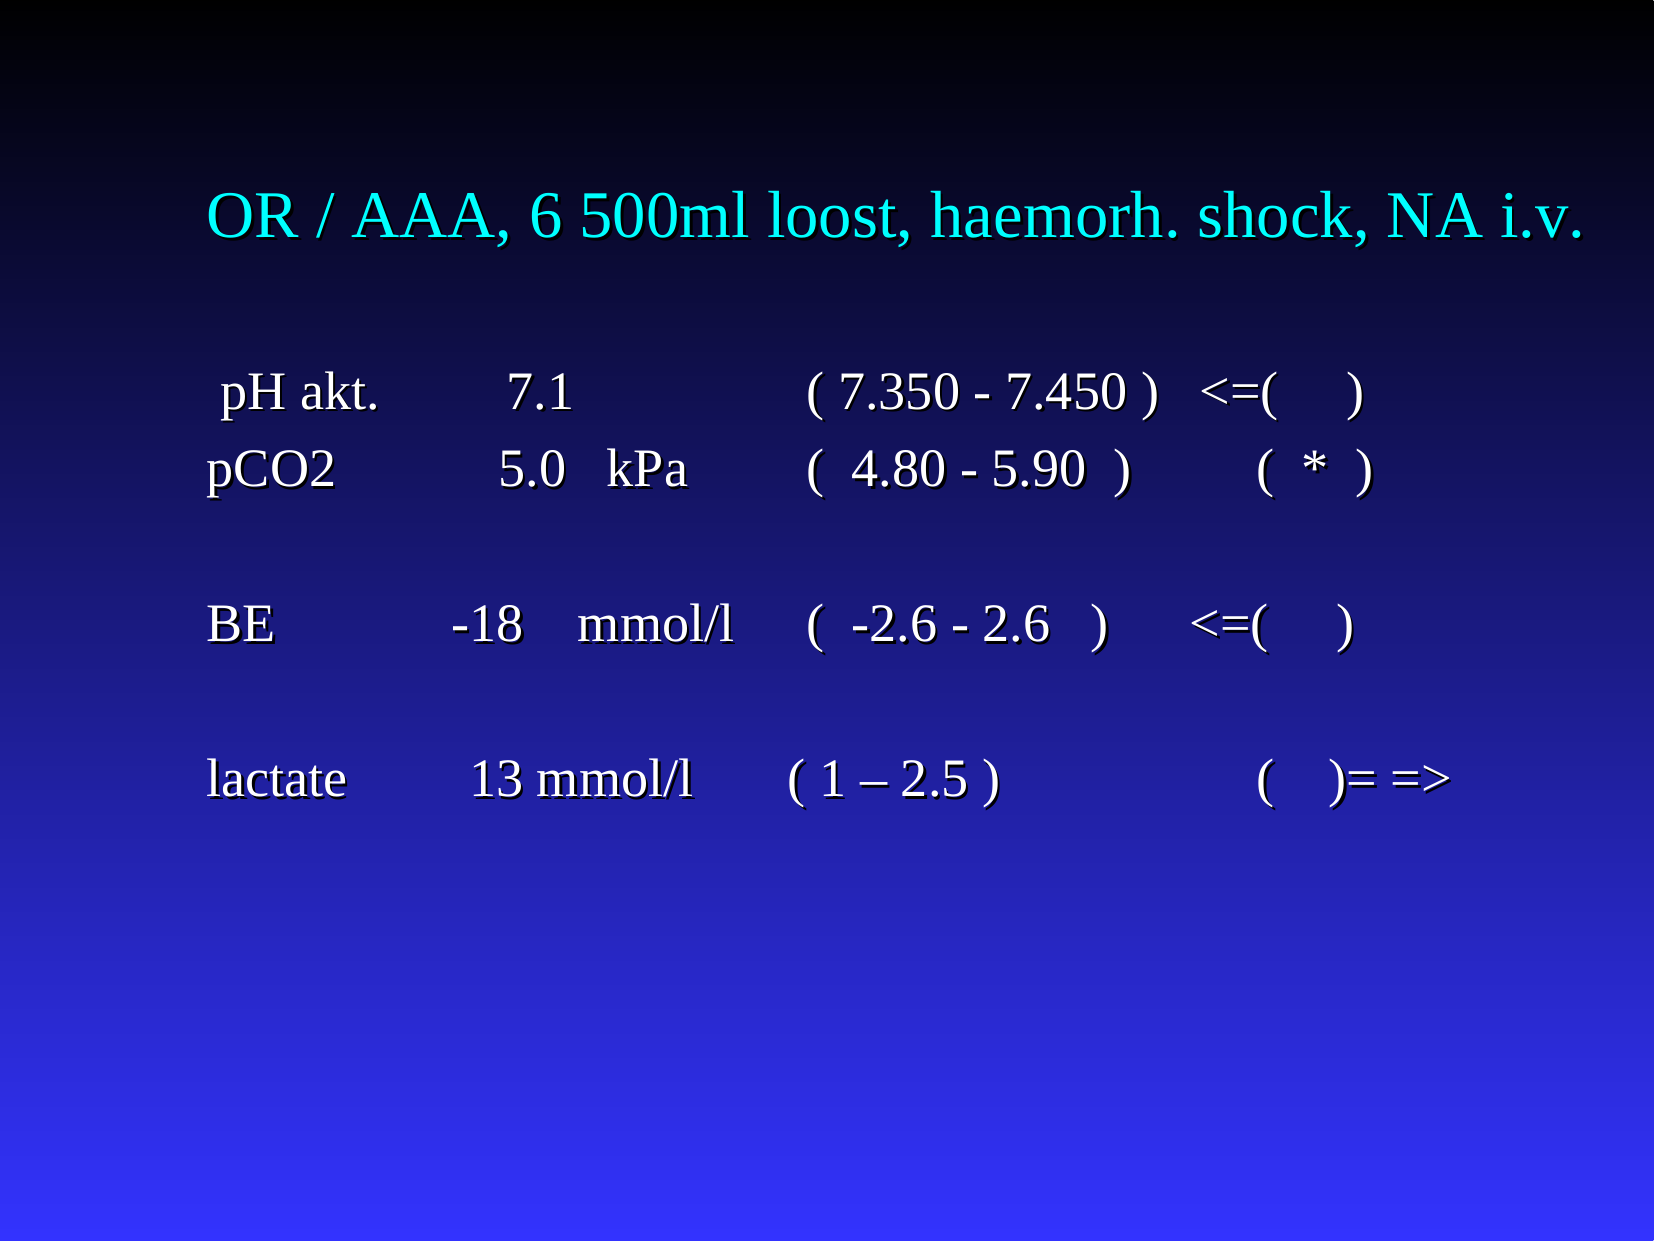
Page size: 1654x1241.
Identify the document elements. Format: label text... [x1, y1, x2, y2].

title OR / AAA, 6 500ml loost, haemorh. shock, NA i.v. [206, 110, 1613, 317]
list pH akt. 7.1 ( 7.350 - 7.450 ) <=( ) pCO2 5.0 kPa ( 4.80 - 5.90 ) ( * ) BE -18 mmol/l ( -2.6 - 2.6 ) <=( ) lactate 13 mmol/l ( 1 – 2.5 ) ( )= => [206, 358, 1613, 1103]
